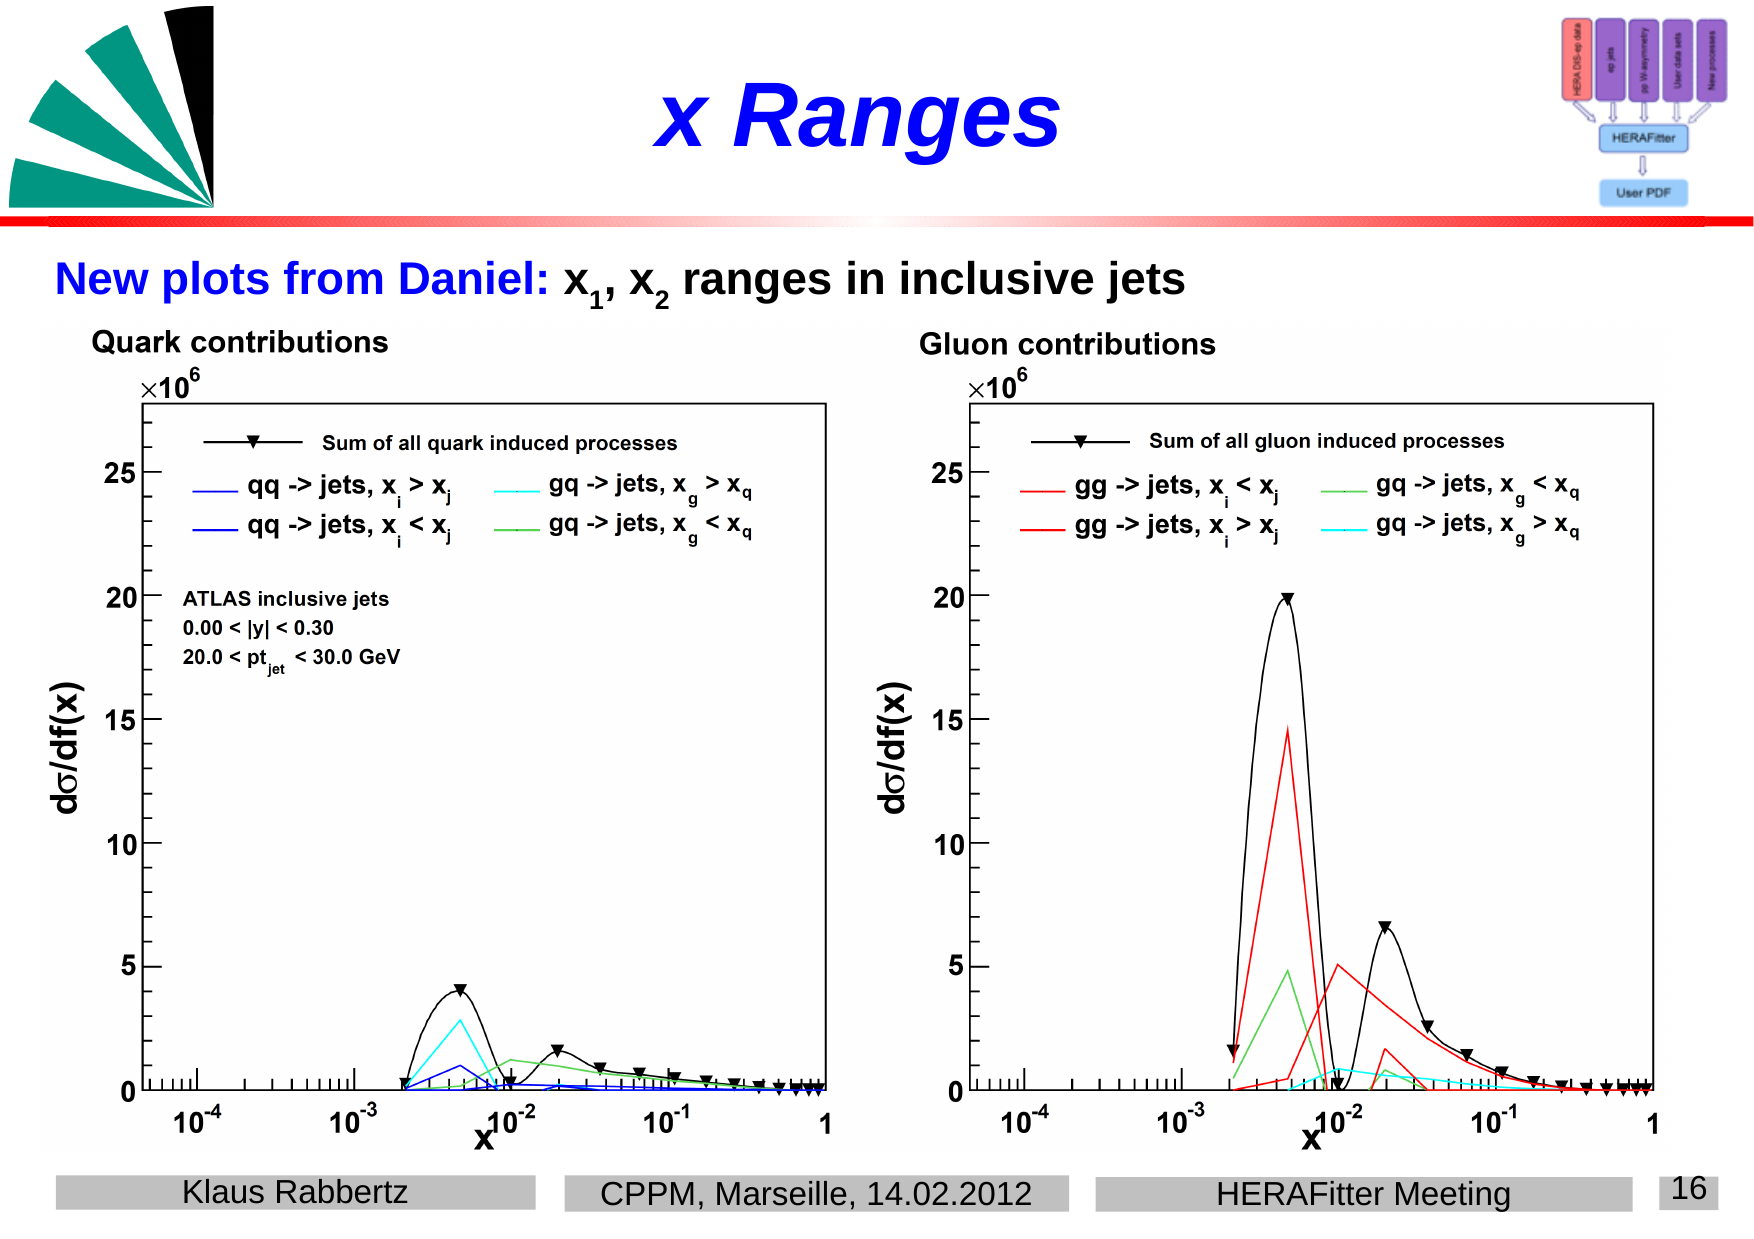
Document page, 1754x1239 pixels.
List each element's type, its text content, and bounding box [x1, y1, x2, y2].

text_box New plots from Daniel: x1, x2 ranges in inclusive jets [42, 246, 1200, 322]
picture [9, 6, 214, 210]
picture [1552, 15, 1736, 211]
title x Ranges [220, 22, 1525, 207]
picture [39, 321, 1671, 1159]
